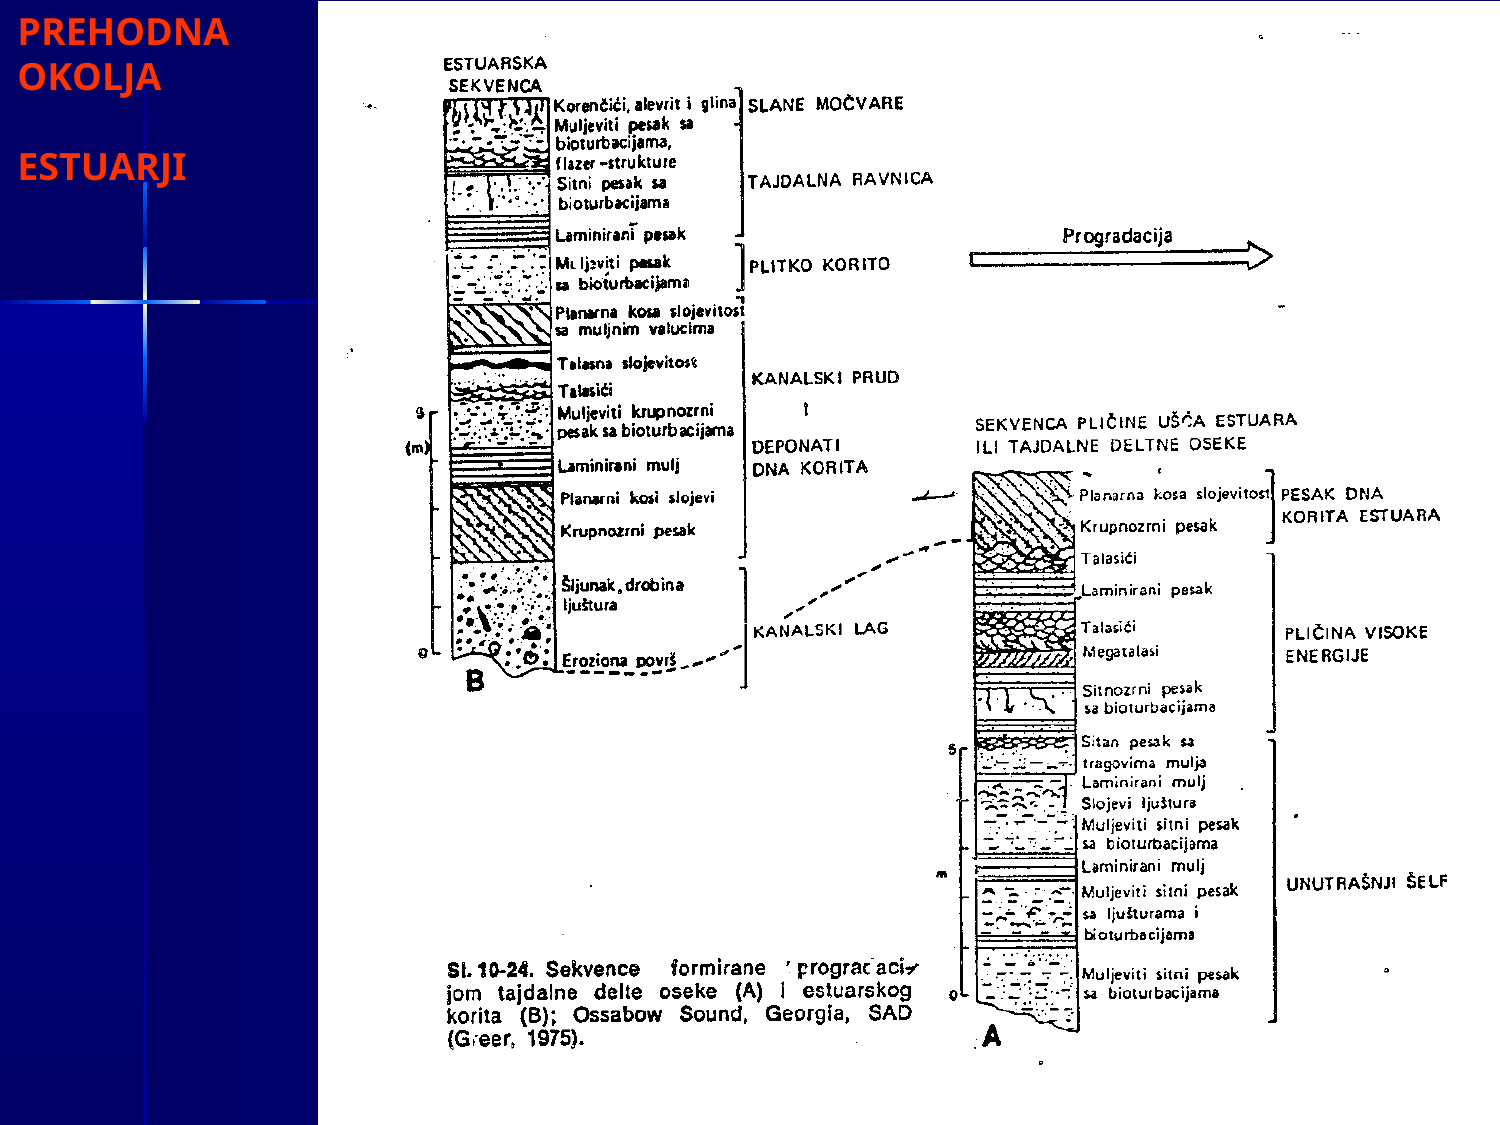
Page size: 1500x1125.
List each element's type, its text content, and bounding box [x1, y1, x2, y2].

text_box PREHODNA OKOLJA ESTUARJI [2, 0, 255, 196]
picture [318, 1, 1500, 1125]
